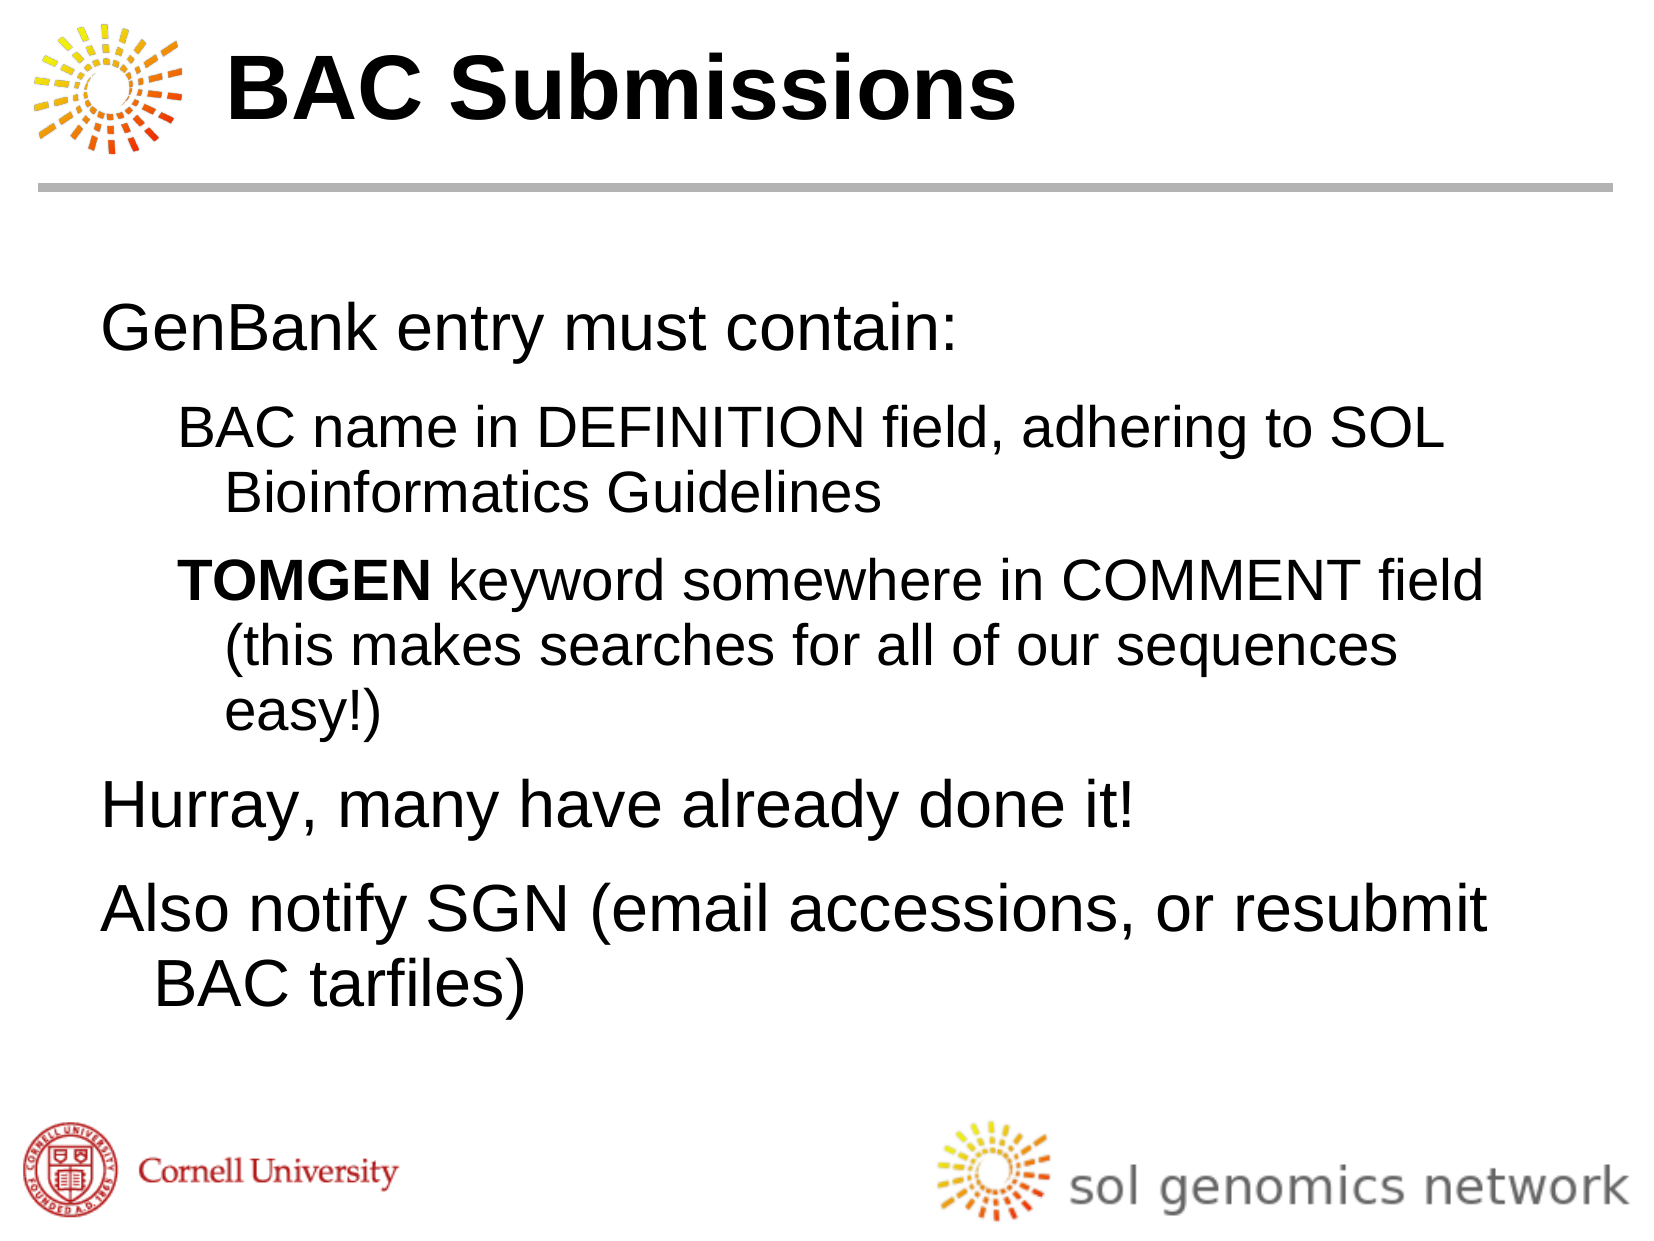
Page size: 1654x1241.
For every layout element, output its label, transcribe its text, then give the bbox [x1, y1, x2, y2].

picture [32, 22, 184, 156]
title BAC Submissions [225, 34, 1571, 142]
picture [11, 1110, 423, 1230]
picture [921, 1116, 1642, 1229]
list GenBank entry must contain: BAC name in DEFINITION field, adhering to SOL Bioinformatics Guidelines TOMGEN keyword somewhere in COMMENT field (this makes searches for all of our sequences easy!) Hurray, many have already done it! Also notify SGN (email accessions, or resubmit BAC tarfiles) [82, 290, 1571, 1088]
